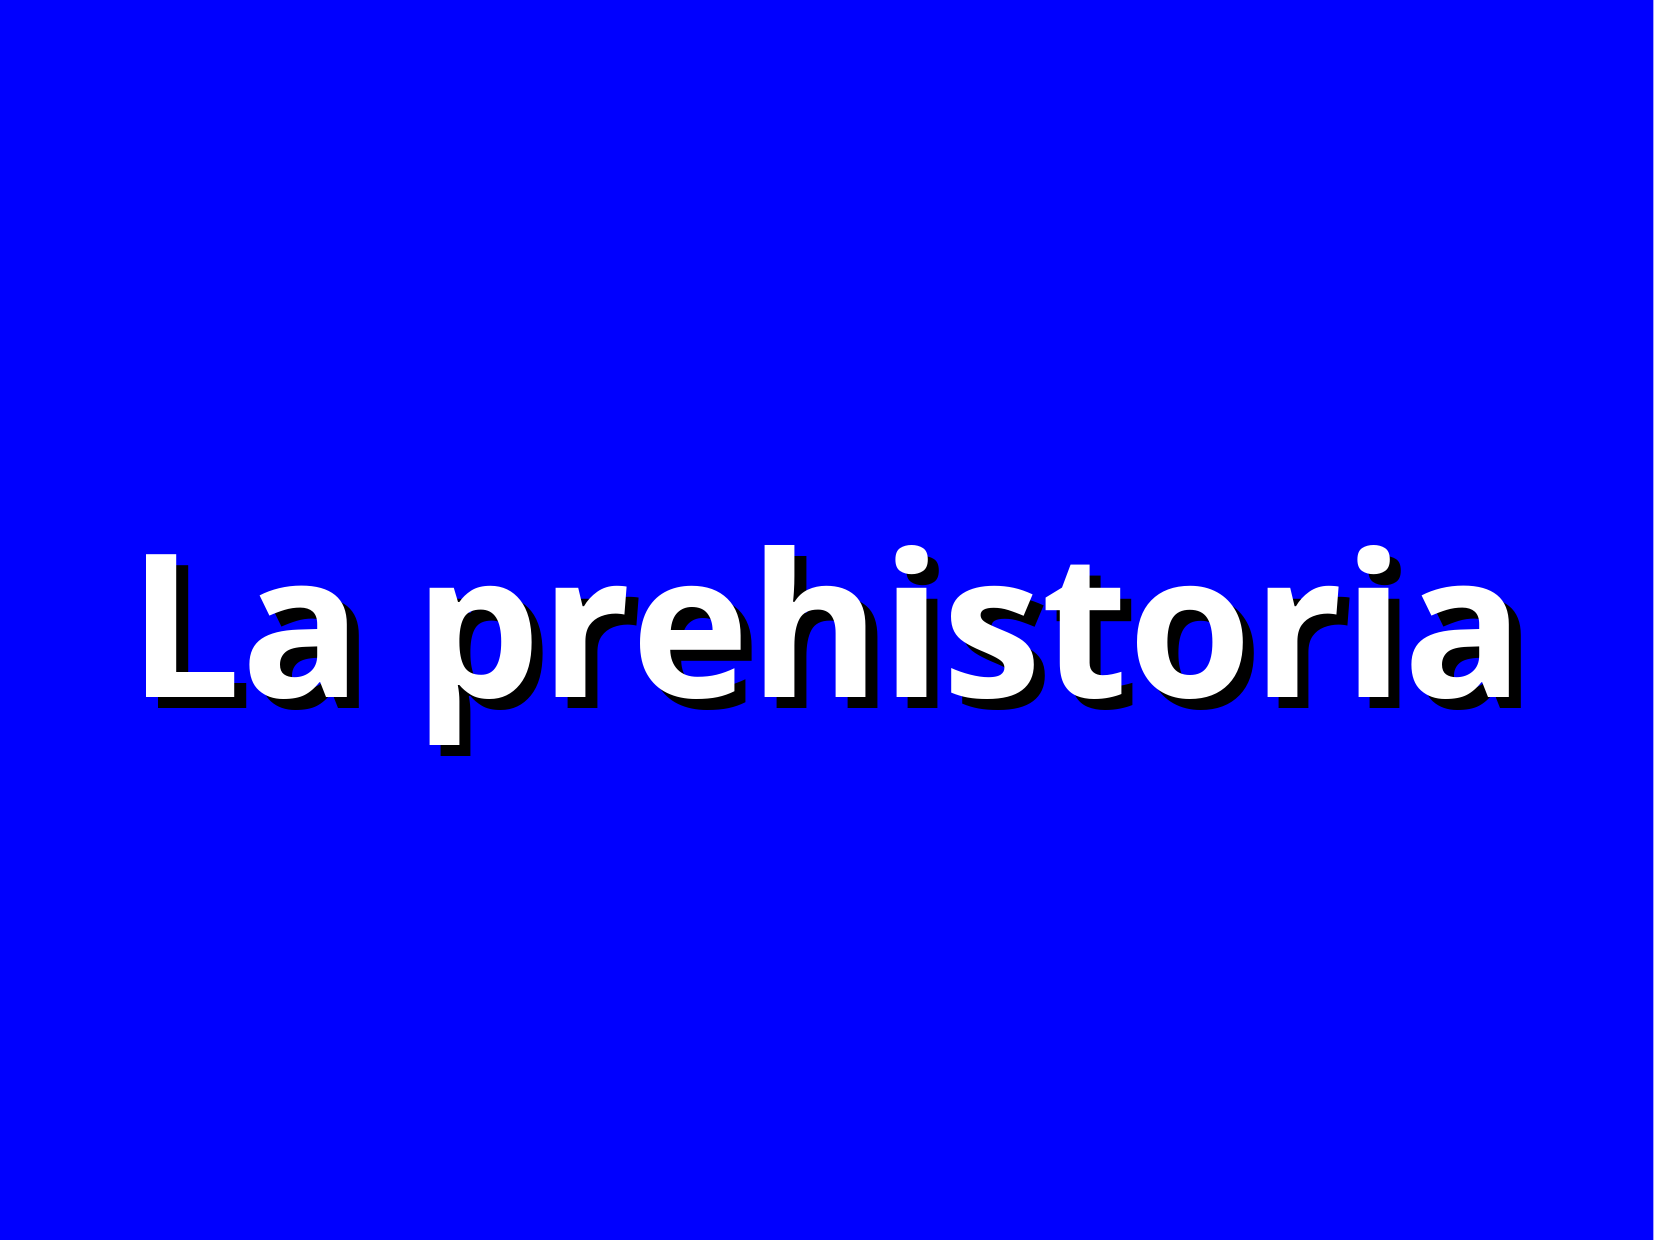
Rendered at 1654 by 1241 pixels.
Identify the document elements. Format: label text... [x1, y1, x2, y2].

title La prehistoria [0, 0, 1654, 1241]
